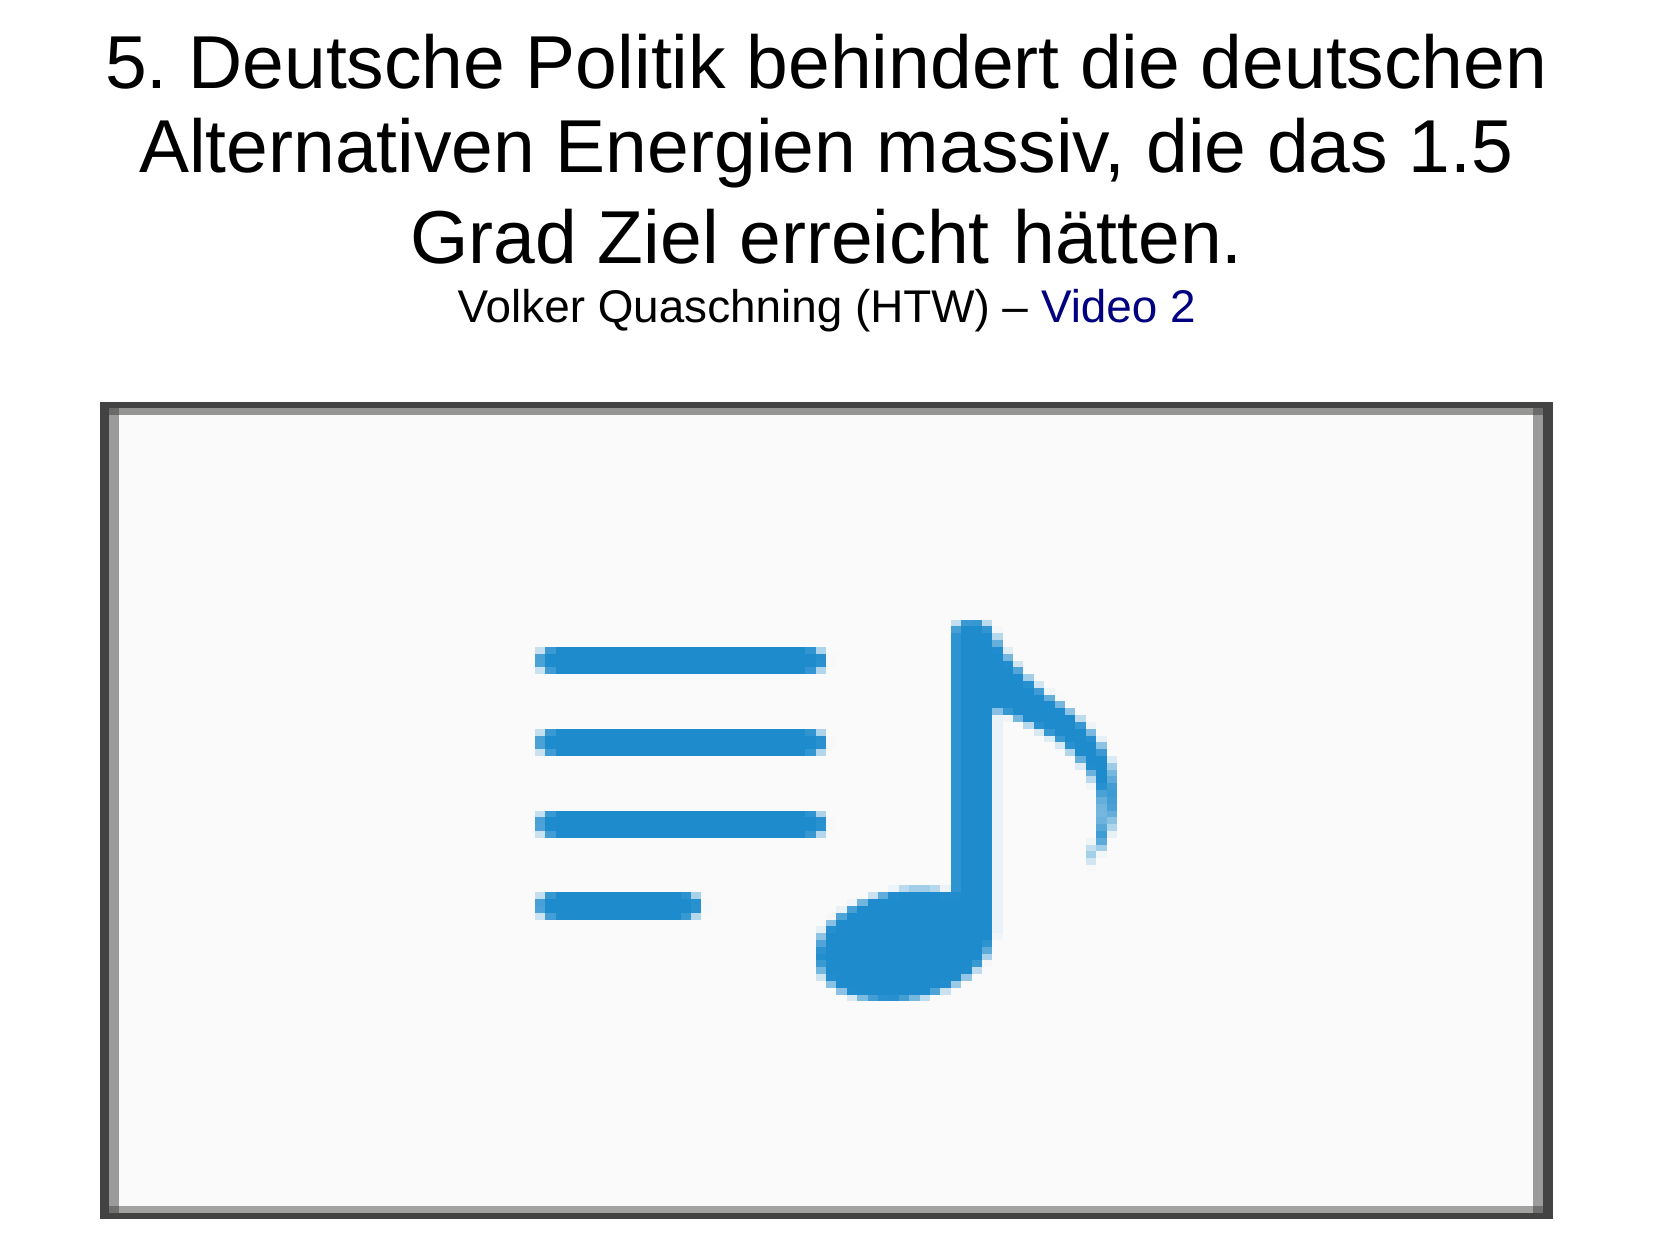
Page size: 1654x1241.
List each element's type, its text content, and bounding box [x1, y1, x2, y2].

title 5. Deutsche Politik behindert die deutschen Alternativen Energien massiv, die das 1.5 Grad Ziel erreicht hätten. Volker Quaschning (HTW) – Video 2 [82, 20, 1571, 333]
text_box [99, 401, 1555, 1221]
